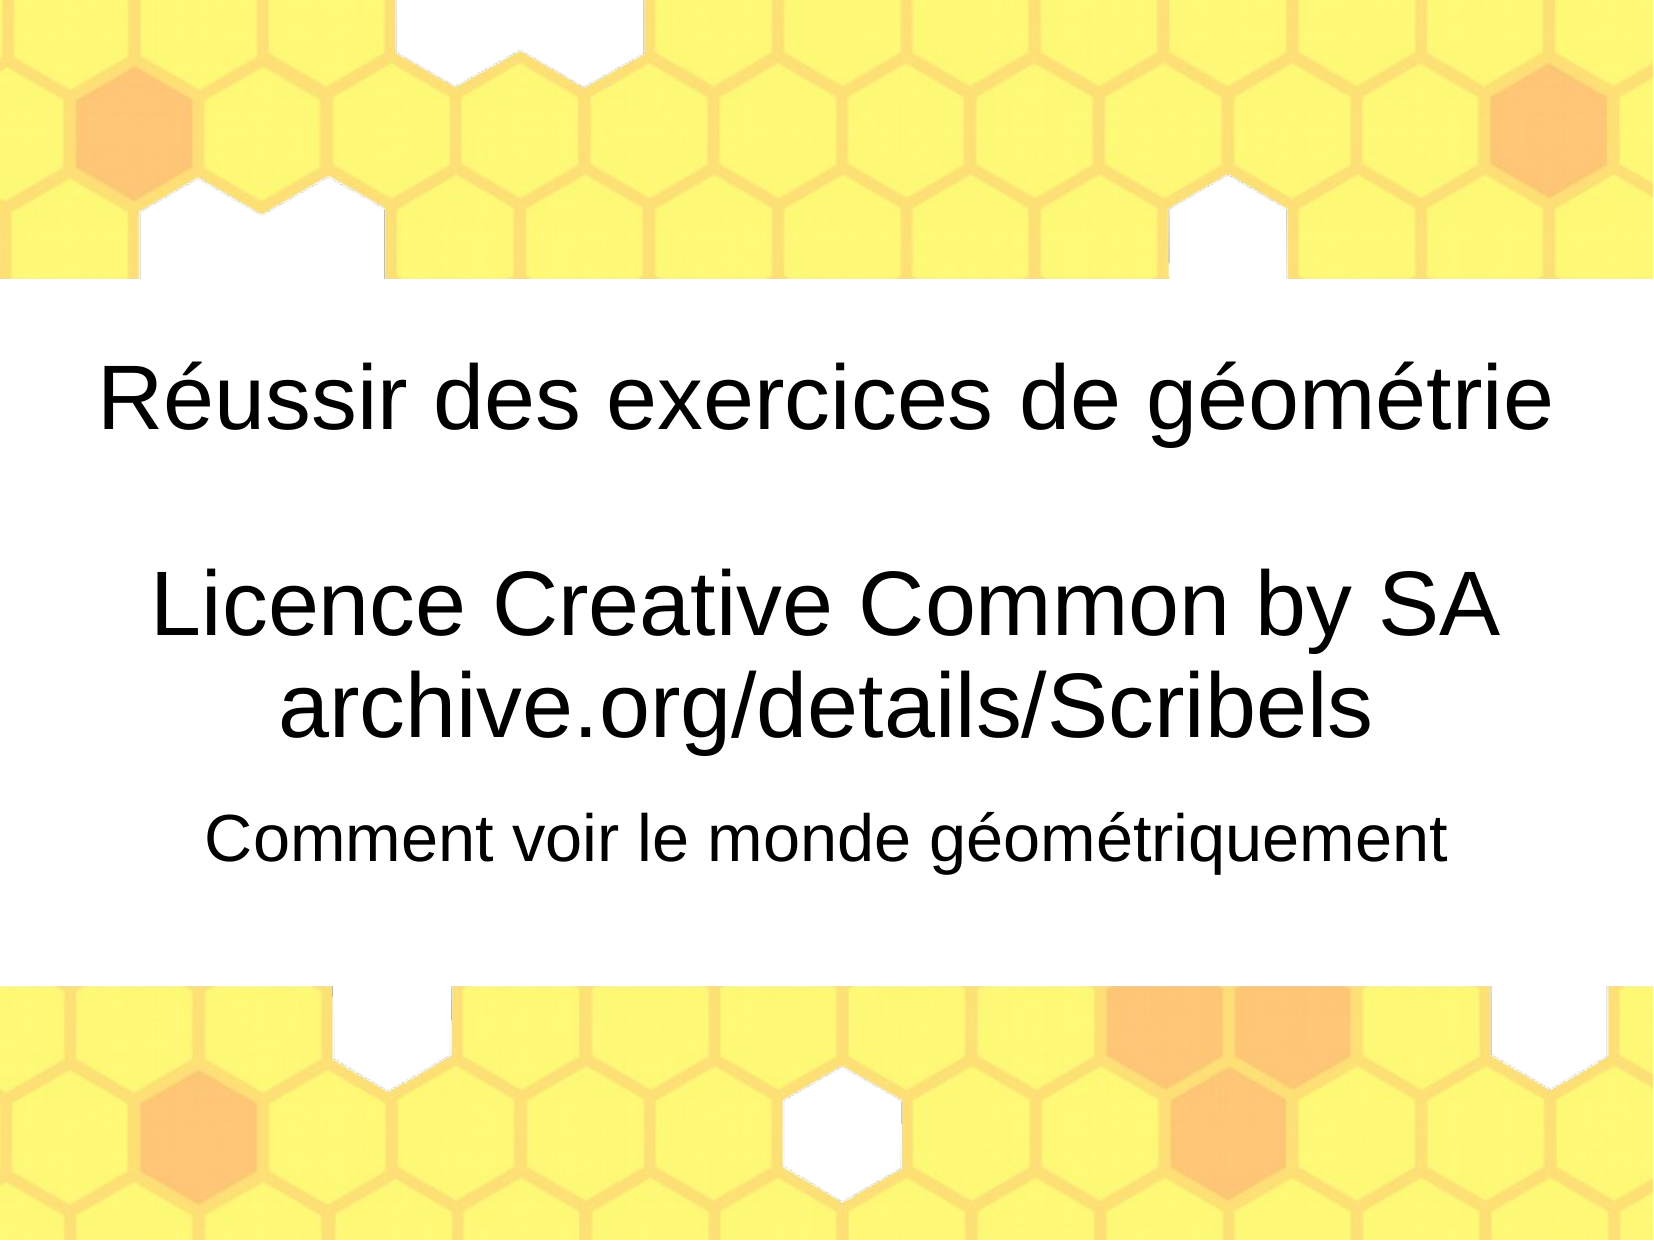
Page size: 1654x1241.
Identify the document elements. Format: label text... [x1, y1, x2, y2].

subtitle Comment voir le monde géométriquement [82, 744, 1571, 934]
picture [0, 0, 1654, 279]
title Réussir des exercices de géométrie Licence Creative Common by SA archive.org/details/Scribels [82, 346, 1571, 744]
picture [0, 986, 1654, 1240]
